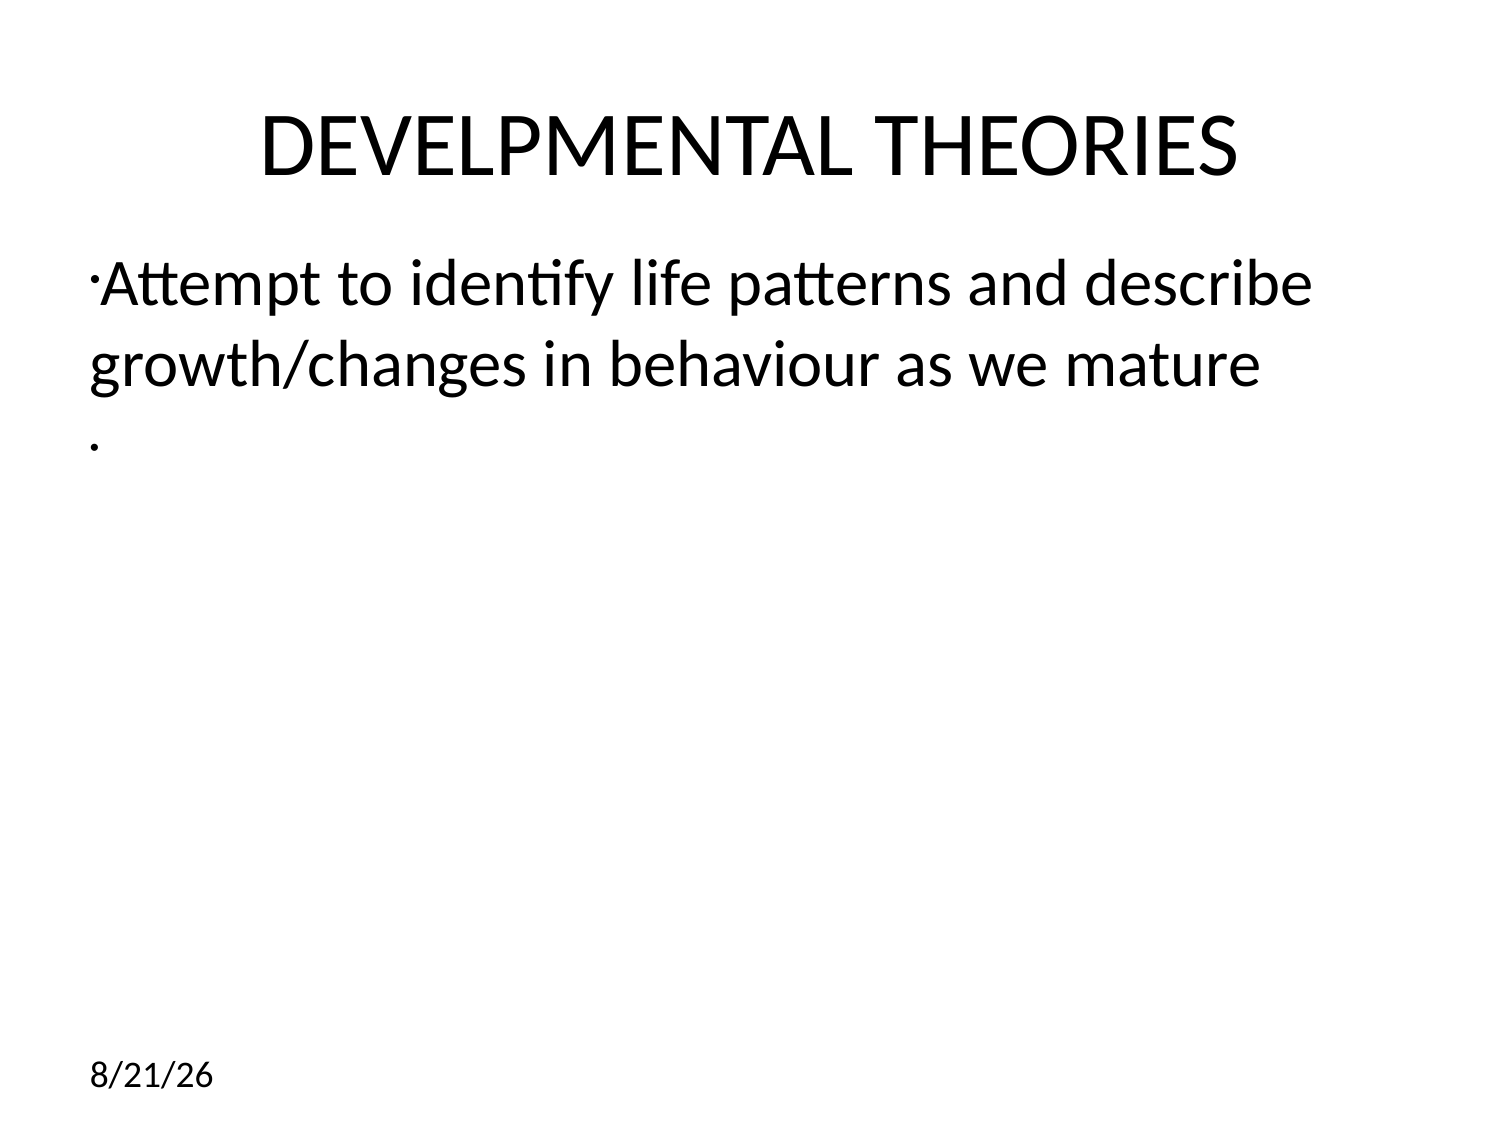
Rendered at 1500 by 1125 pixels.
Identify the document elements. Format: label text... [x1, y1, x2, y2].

list Attempt to identify life patterns and describe growth/changes in behaviour as we mature [75, 231, 1425, 1005]
title DEVELPMENTAL THEORIES [75, 45, 1425, 231]
text_box 11/5/2020 [75, 1042, 425, 1103]
